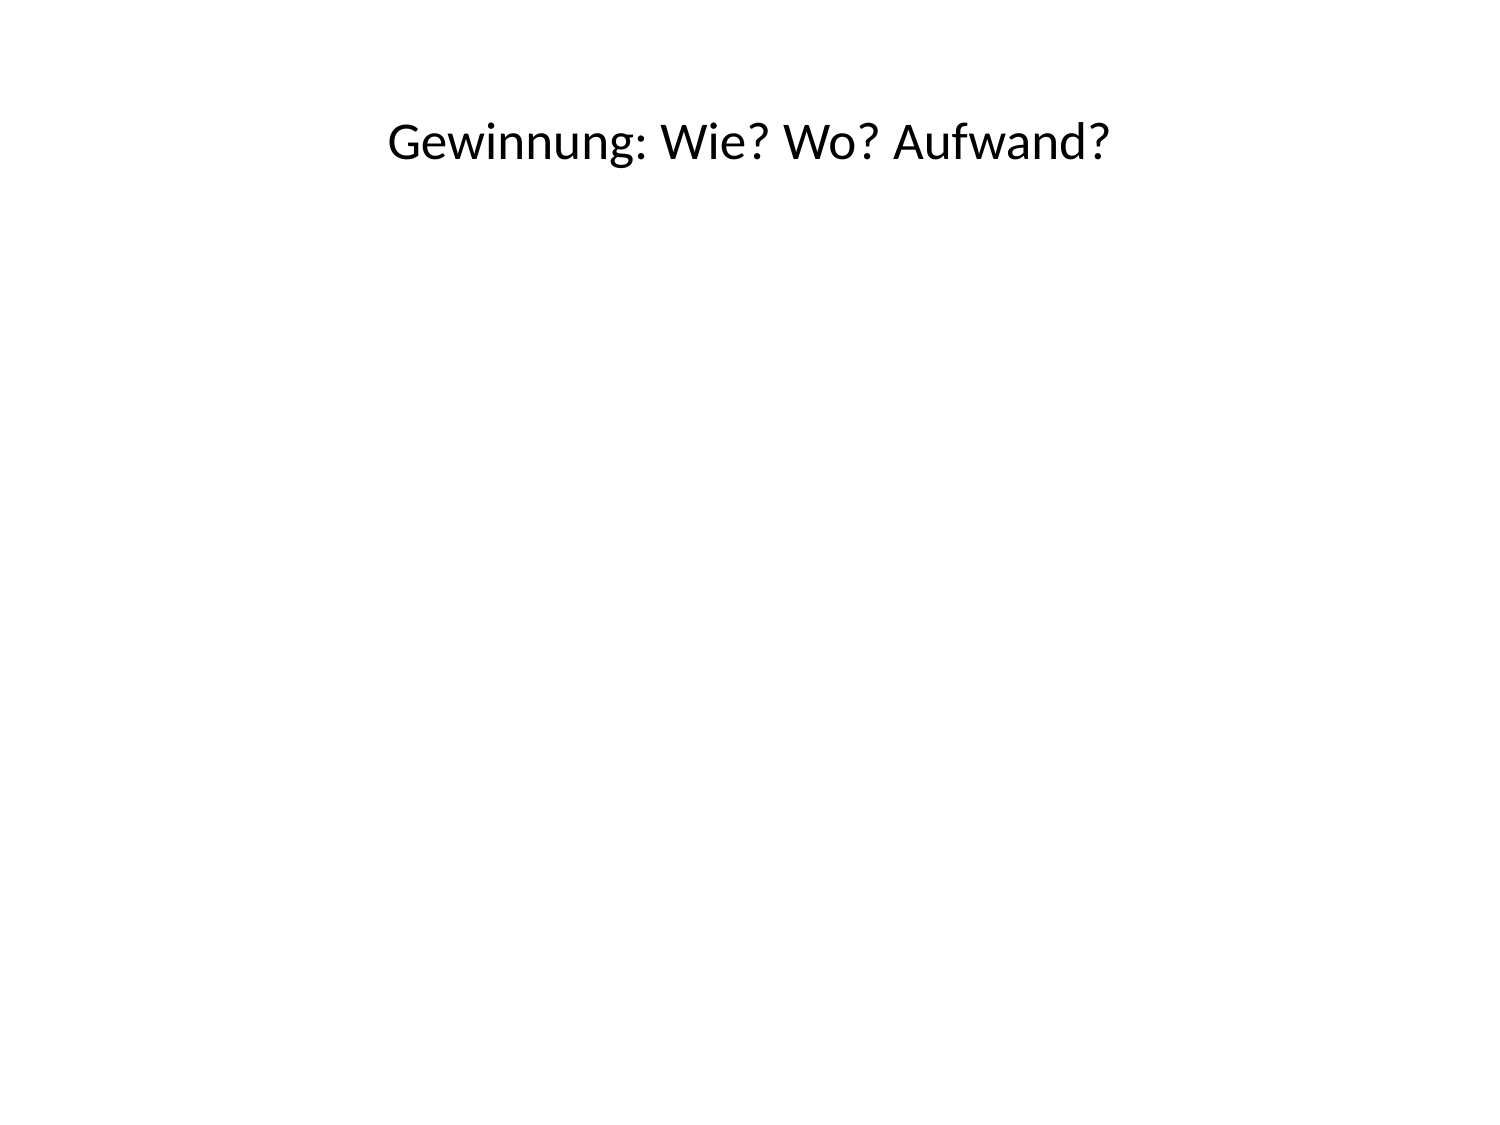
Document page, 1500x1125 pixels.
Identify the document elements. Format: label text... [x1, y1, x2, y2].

title Gewinnung: Wie? Wo? Aufwand? [75, 45, 1425, 233]
